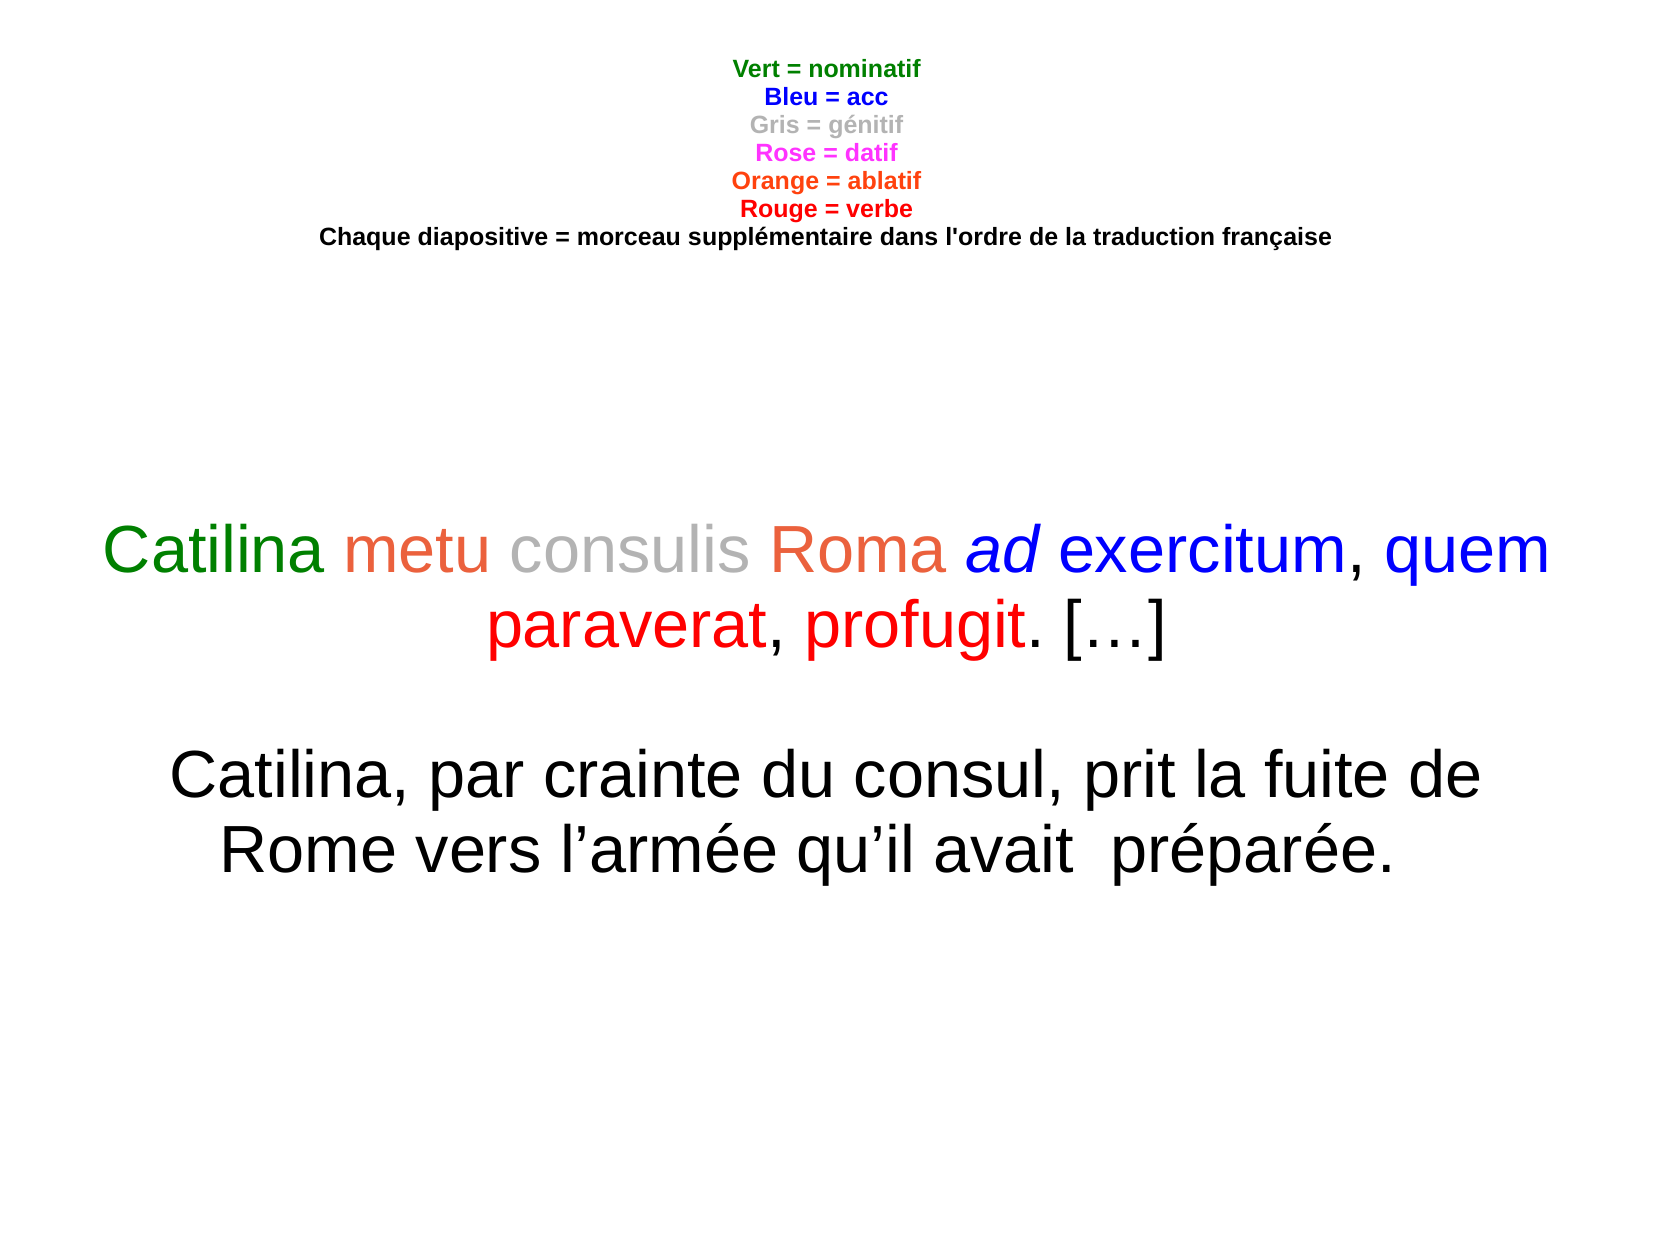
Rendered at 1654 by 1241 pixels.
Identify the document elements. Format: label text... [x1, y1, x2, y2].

title Vert = nominatif Bleu = acc Gris = génitif Rose = datif Orange = ablatif Rouge = verbe Chaque diapositive = morceau supplémentaire dans l'ordre de la traduction française [82, 49, 1571, 257]
subtitle Catilina metu consulis Roma ad exercitum, quem paraverat, profugit. […] Catilina, par crainte du consul, prit la fuite de Rome vers l’armée qu’il avait préparée. [82, 290, 1571, 1109]
